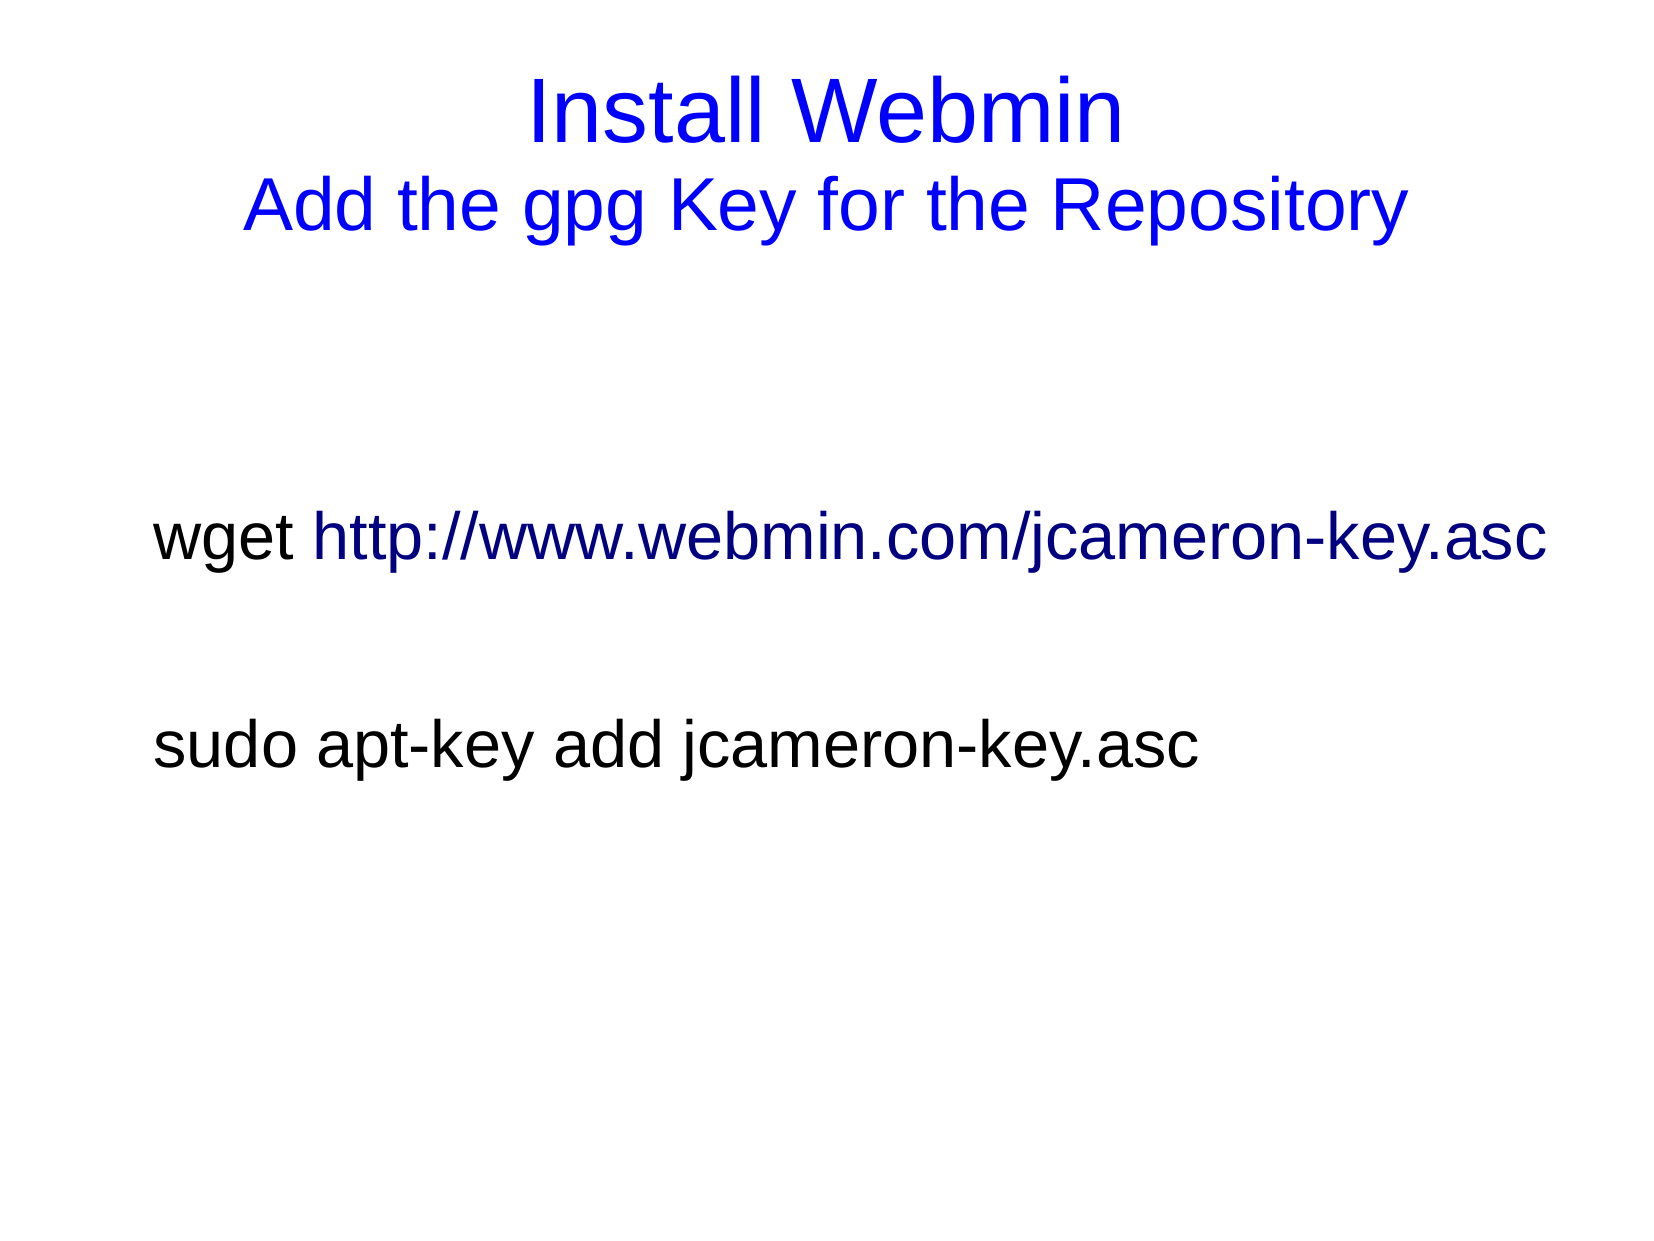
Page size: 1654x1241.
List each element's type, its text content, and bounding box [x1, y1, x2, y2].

title Install Webmin Add the gpg Key for the Repository [82, 49, 1571, 257]
list wget http://www.webmin.com/jcameron-key.asc sudo apt-key add jcameron-key.asc [82, 290, 1571, 1010]
